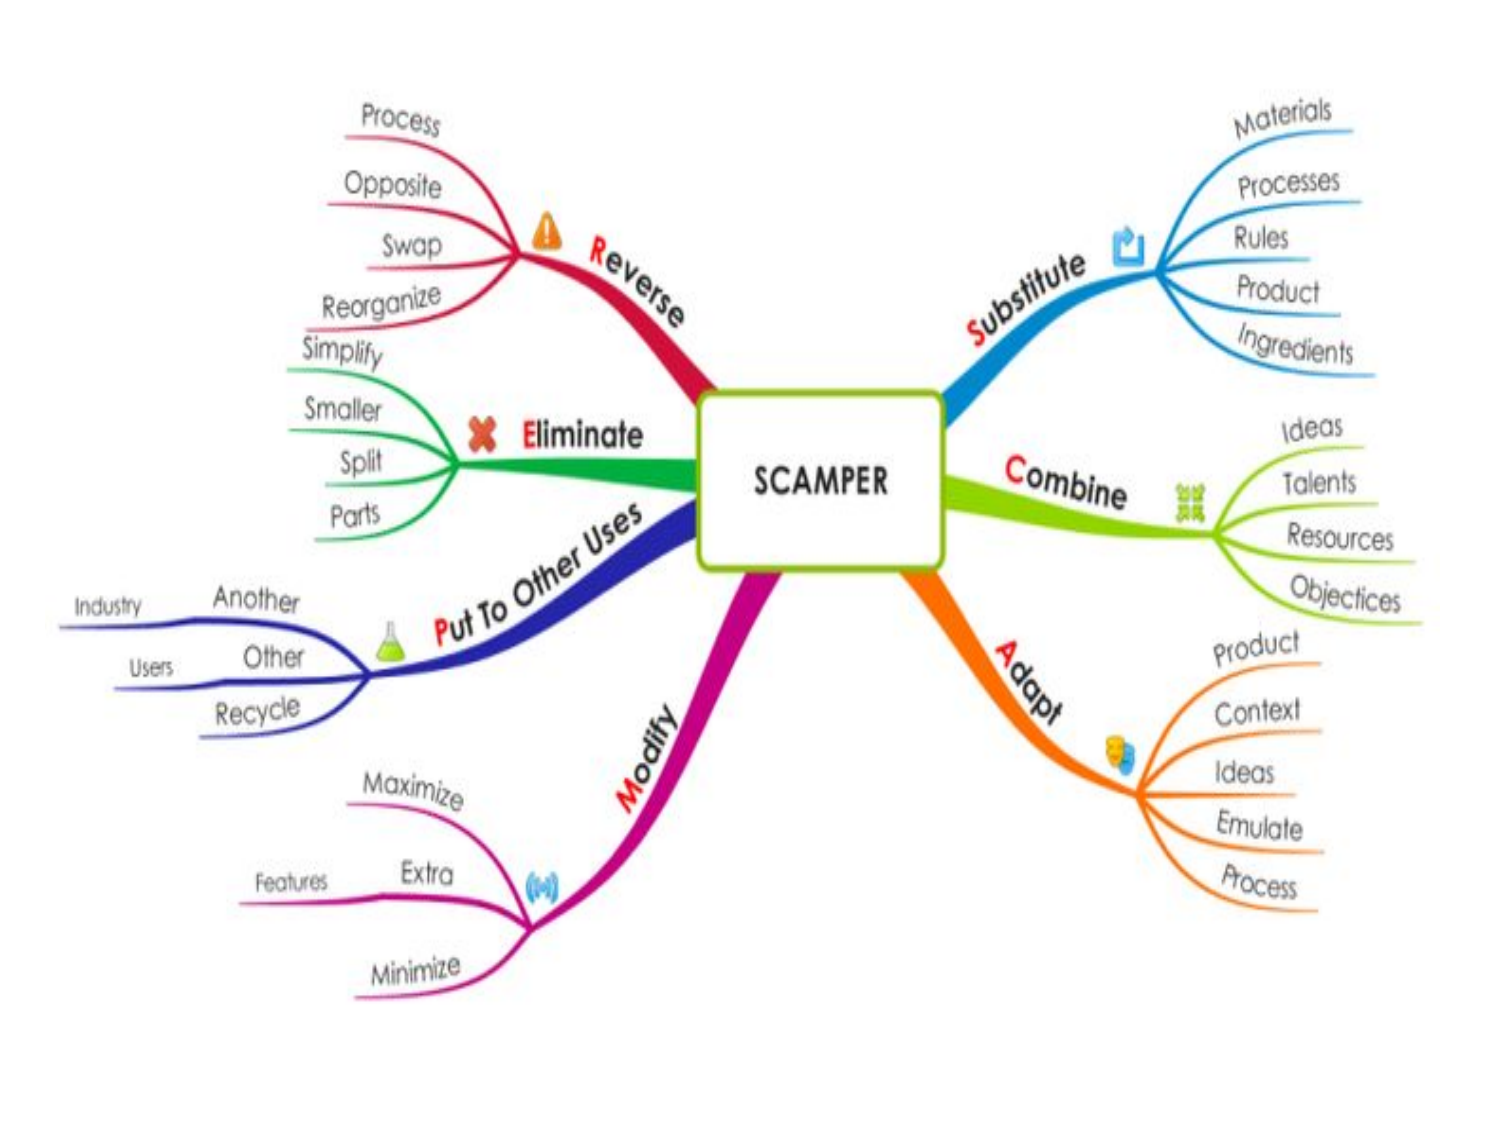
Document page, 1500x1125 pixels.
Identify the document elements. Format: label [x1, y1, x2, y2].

picture [45, 70, 1440, 1032]
